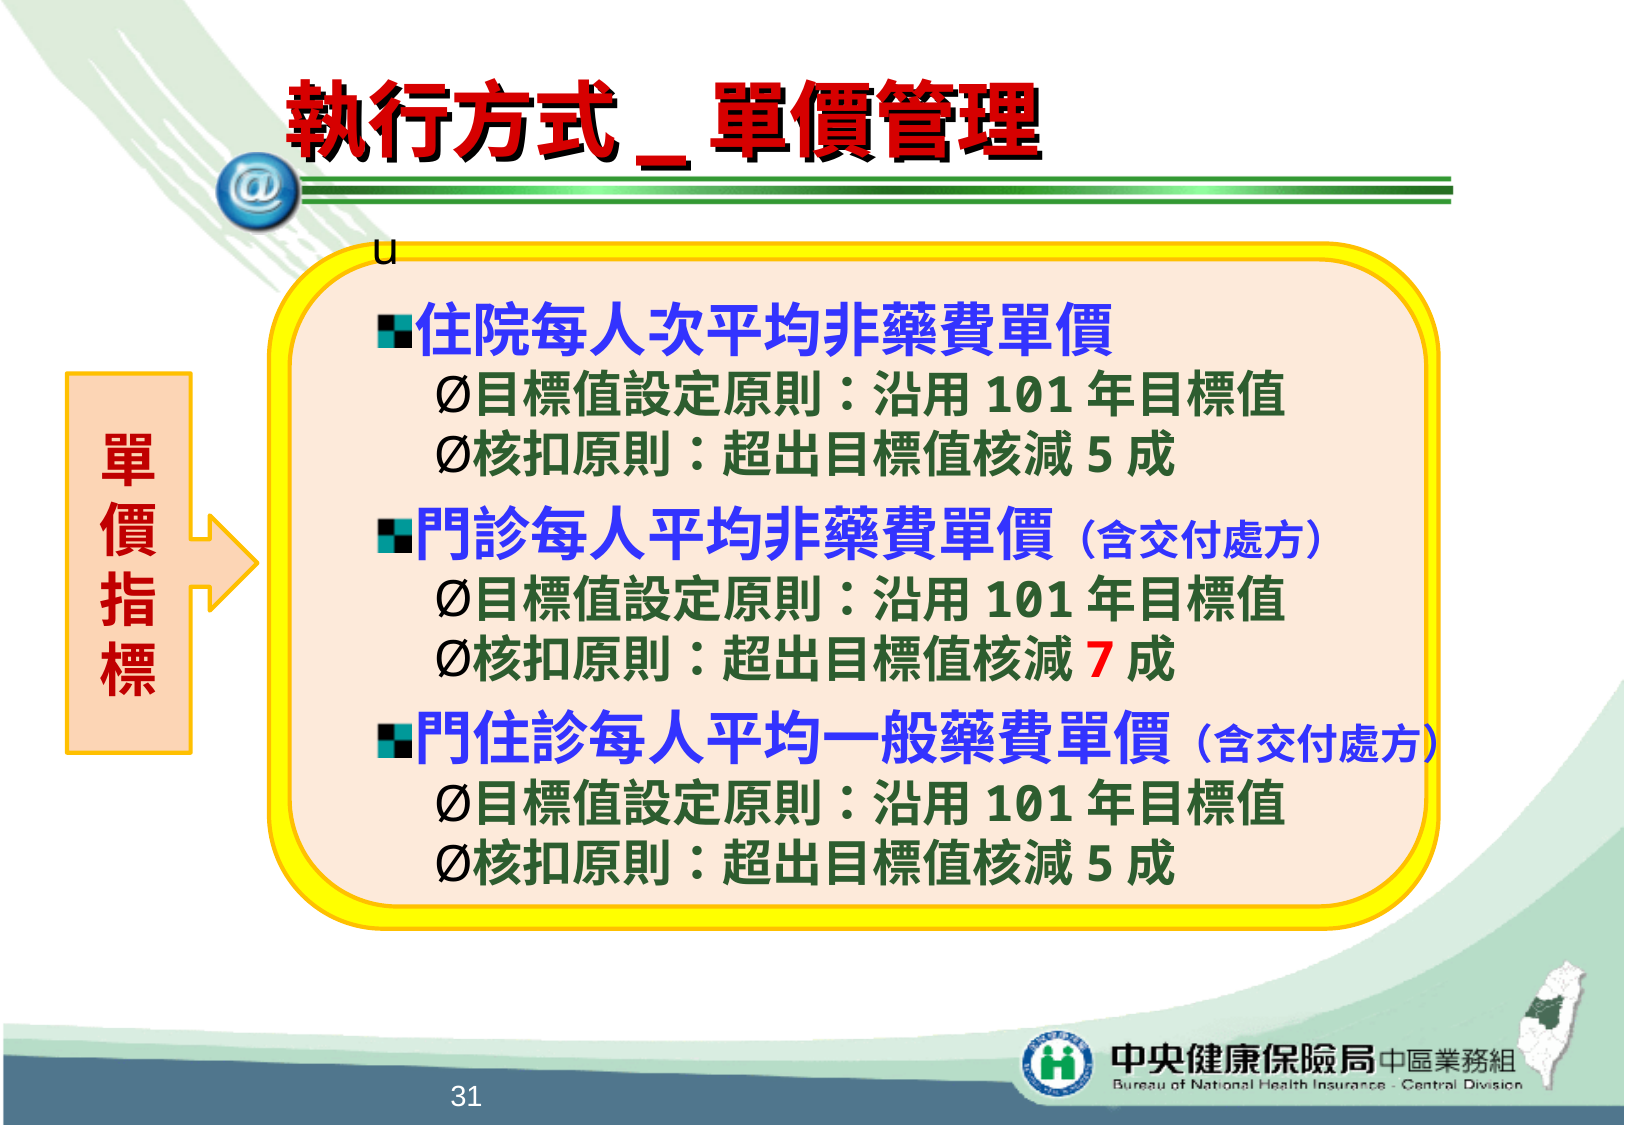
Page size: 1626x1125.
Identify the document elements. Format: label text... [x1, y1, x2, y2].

text_box [291, 882, 1417, 929]
text_box 單價指標 [66, 373, 258, 753]
text_box 住院每人次平均非藥費單價 目標值設定原則：沿用101年目標值 核扣原則：超出目標值核減5成 門診每人平均非藥費單價（含交付處方） 目標值設定原則：沿用101年目標值 核扣原則：超出目標值核減7成 門住診每人平均一般藥費單價（含交付處方） 目標值設定原則：沿用101年目標值 核扣原則：超出目標值核減5成 [268, 208, 1545, 882]
title 執行方式_單價管理 [268, 23, 1510, 208]
text_box [435, 1065, 815, 1125]
